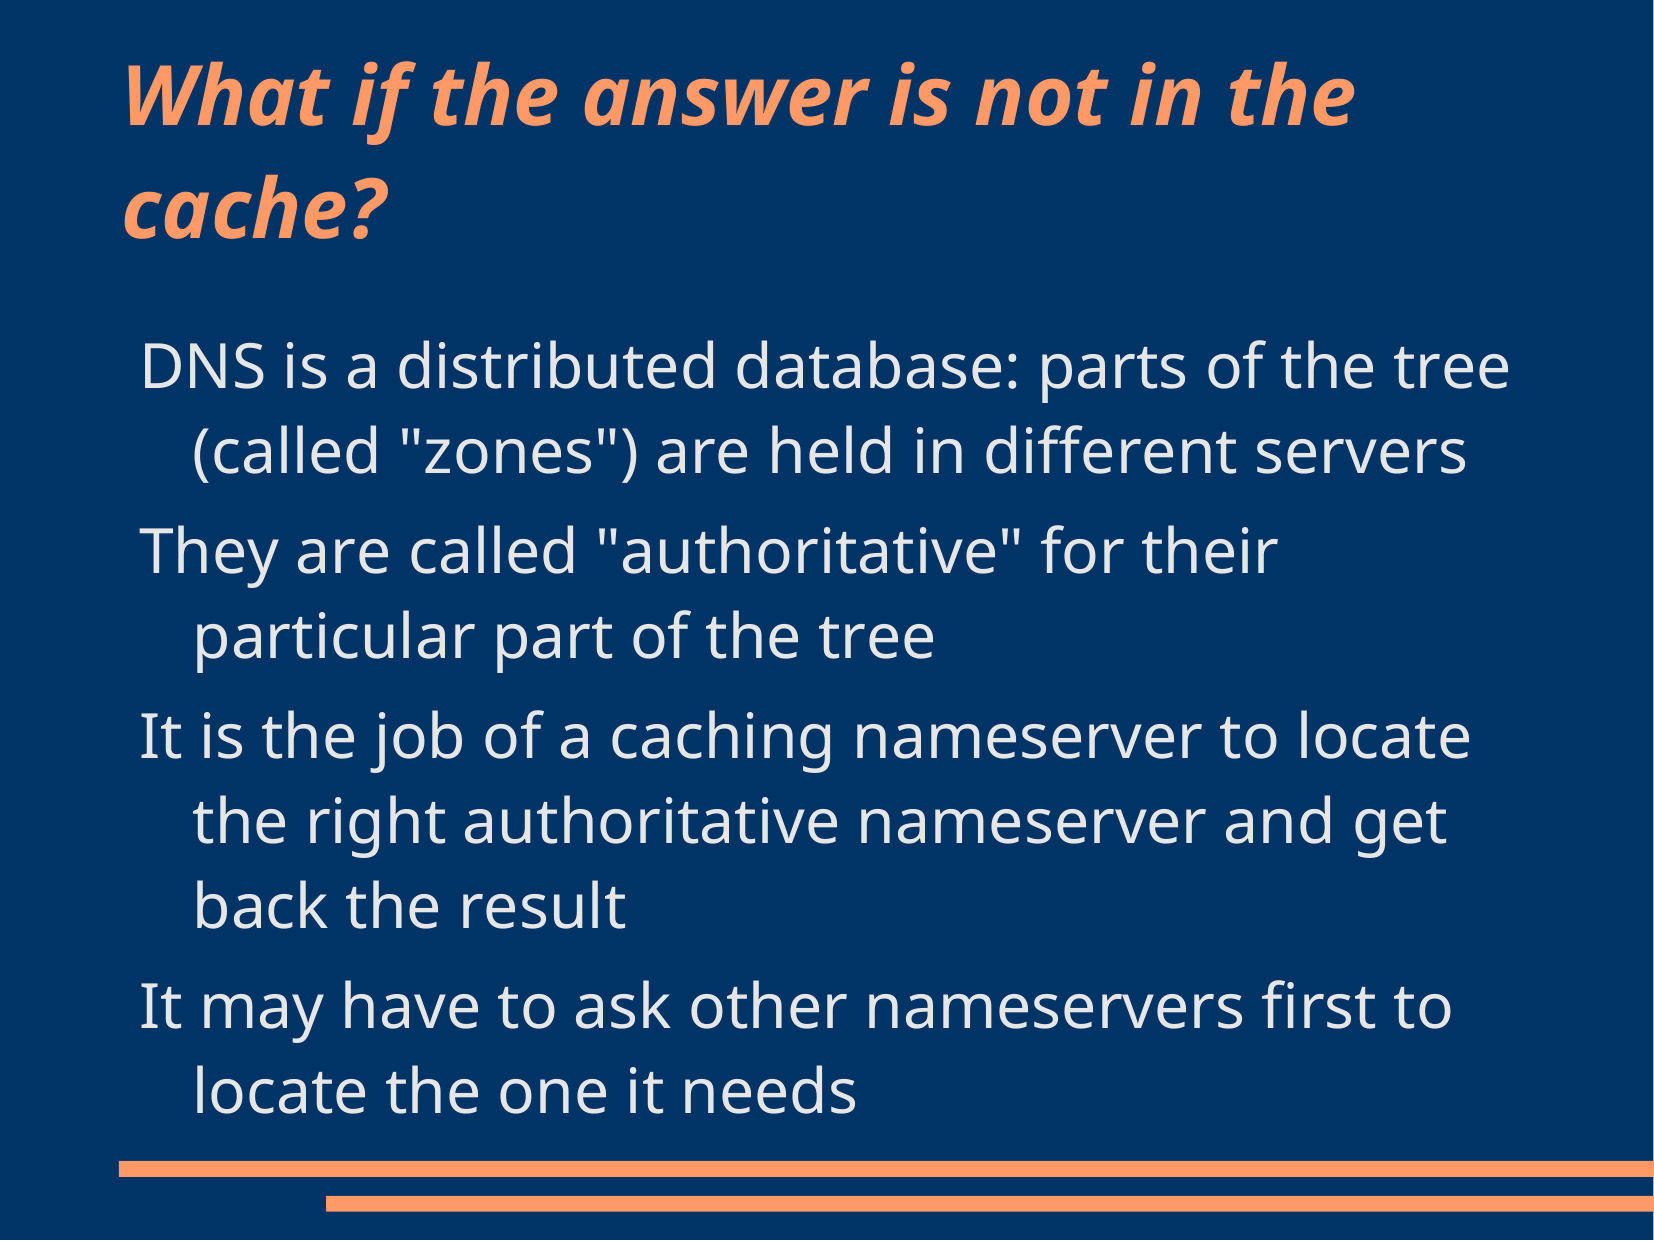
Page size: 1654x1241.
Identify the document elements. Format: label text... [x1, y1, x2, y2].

list DNS is a distributed database: parts of the tree (called "zones") are held in different servers They are called "authoritative" for their particular part of the tree It is the job of a caching nameserver to locate the right authoritative nameserver and get back the result It may have to ask other nameservers first to locate the one it needs [121, 322, 1561, 1133]
title What if the answer is not in the cache? [121, 46, 1534, 254]
